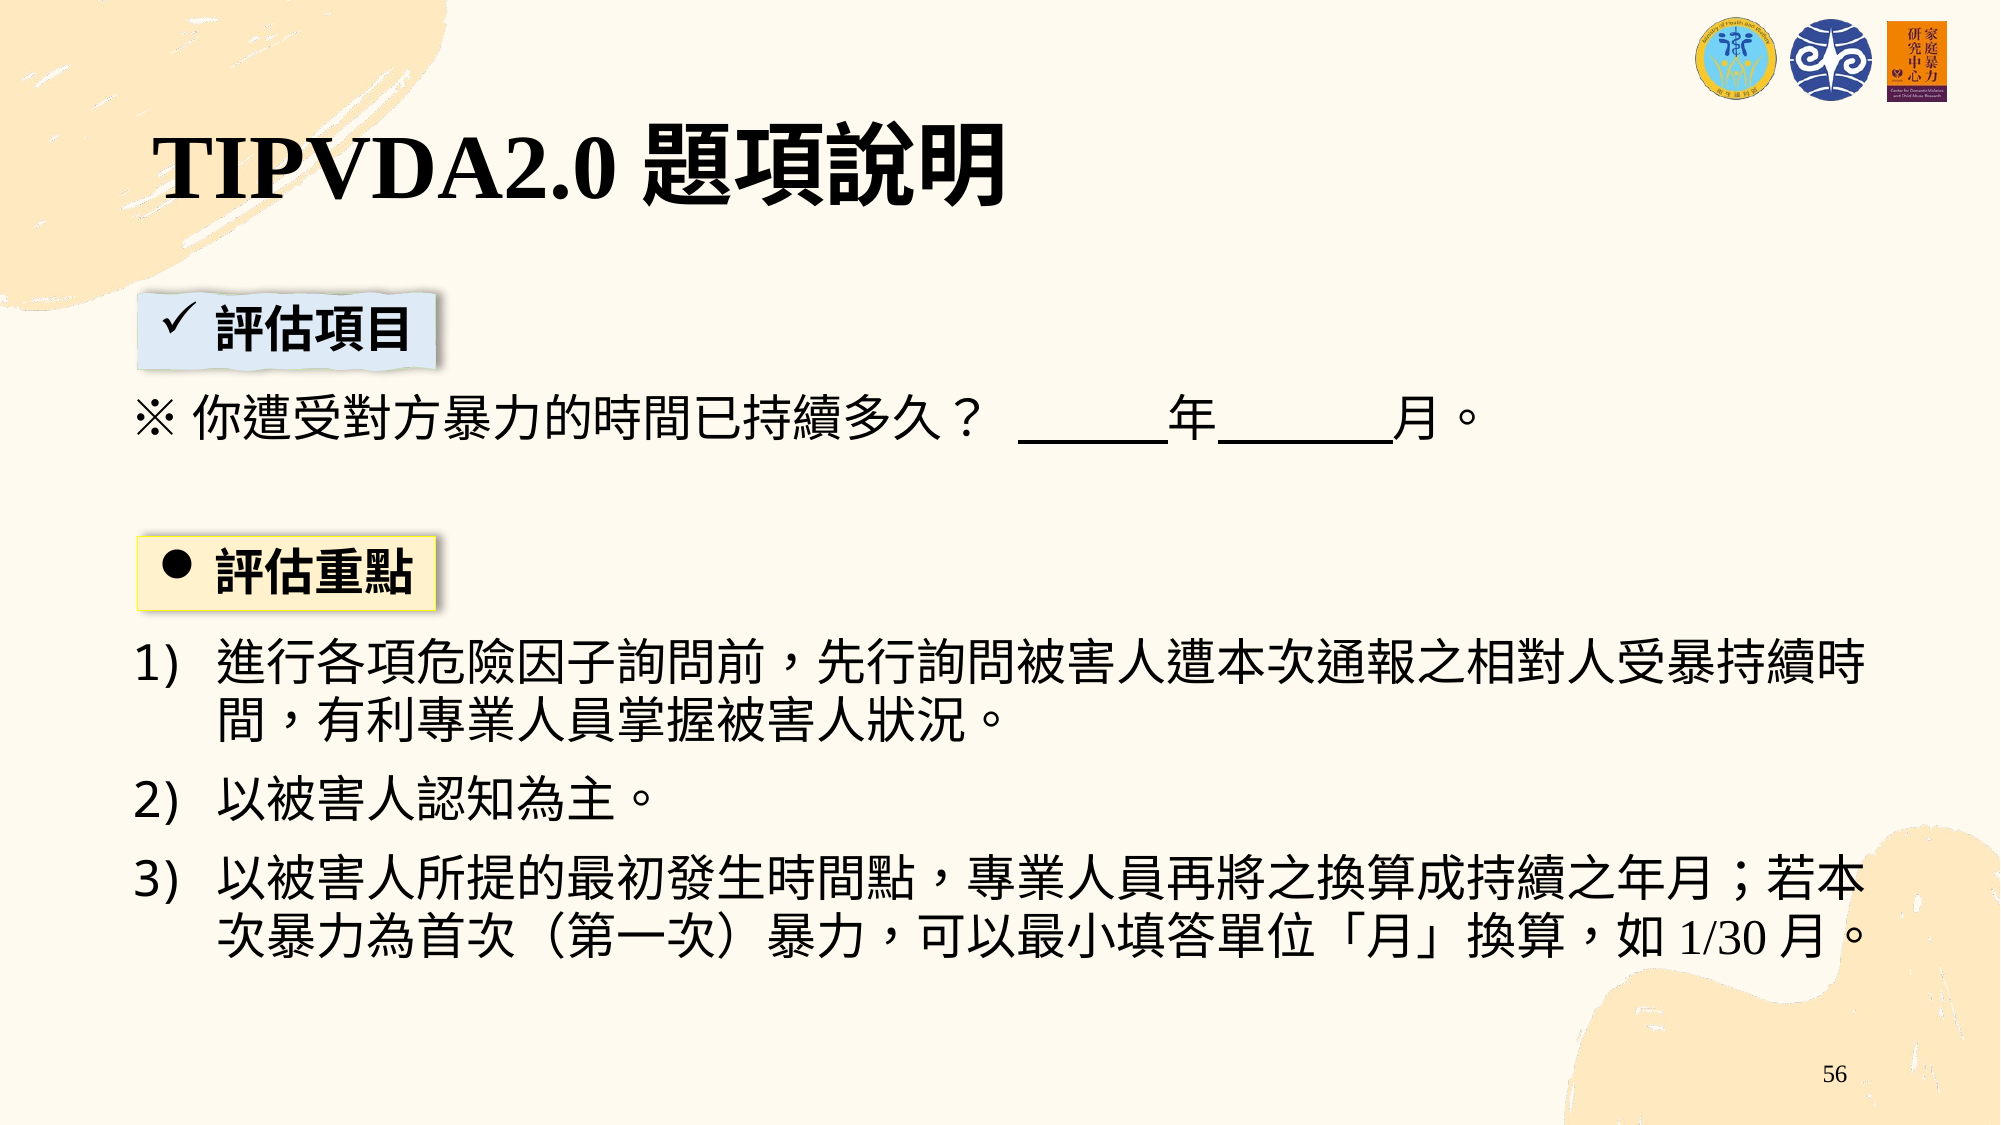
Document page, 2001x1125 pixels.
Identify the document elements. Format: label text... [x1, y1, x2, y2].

text_box 進行各項危險因子詢問前，先行詢問被害人遭本次通報之相對人受暴持續時間，有利專業人員掌握被害人狀況。 以被害人認知為主。 以被害人所提的最初發生時間點，專業人員再將之換算成持續之年月；若本次暴力為首次（第一次）暴力，可以最小填答單位「月」換算，如1/30月。 [117, 624, 1884, 951]
text_box 評估項目 [137, 292, 436, 371]
picture [1462, 799, 2001, 1125]
picture [0, 0, 485, 354]
list 評估重點 [137, 536, 436, 611]
picture [1695, 17, 1947, 102]
text_box ※你遭受對方暴力的時間已持續多久？ 年 月。 [116, 385, 1863, 526]
title TIPVDA2.0題項說明 [137, 59, 1863, 278]
